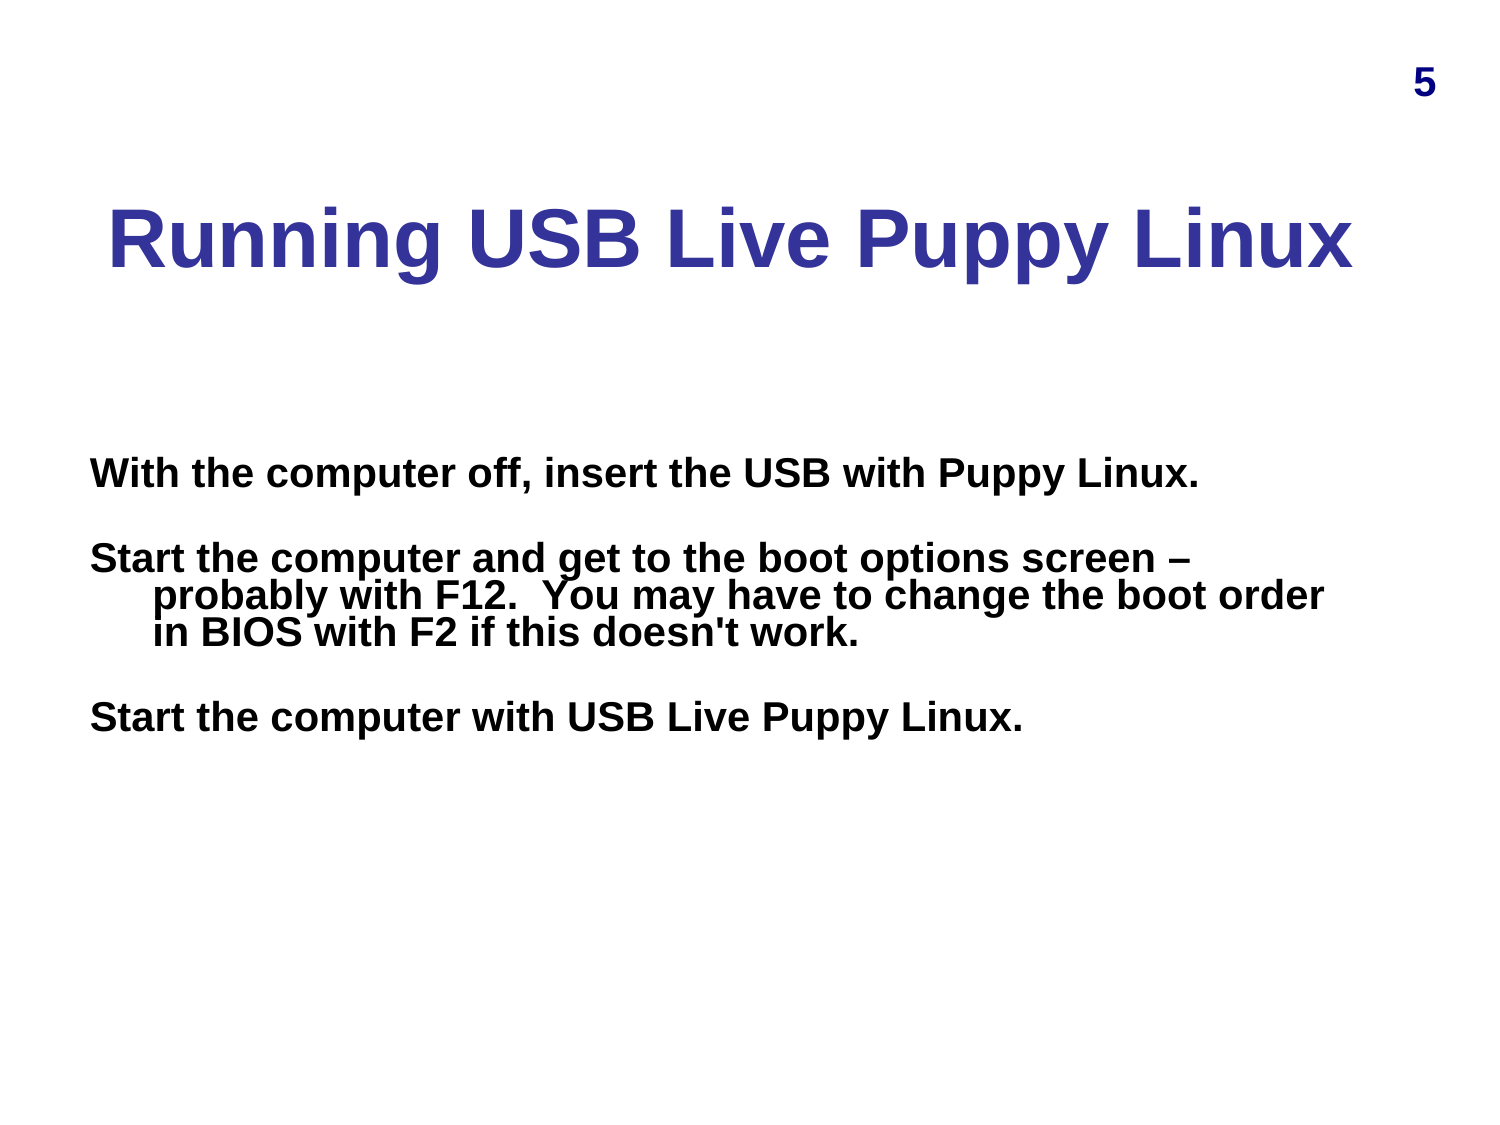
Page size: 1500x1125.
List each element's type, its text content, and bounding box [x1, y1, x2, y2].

text_box 5 [1387, 47, 1463, 113]
title Running USB Live Puppy Linux [75, 177, 1388, 300]
list With the computer off, insert the USB with Puppy Linux. Start the computer and get to the boot options screen – probably with F12. You may have to change the boot order in BIOS with F2 if this doesn't work. Start the computer with USB Live Puppy Linux. [75, 450, 1388, 832]
